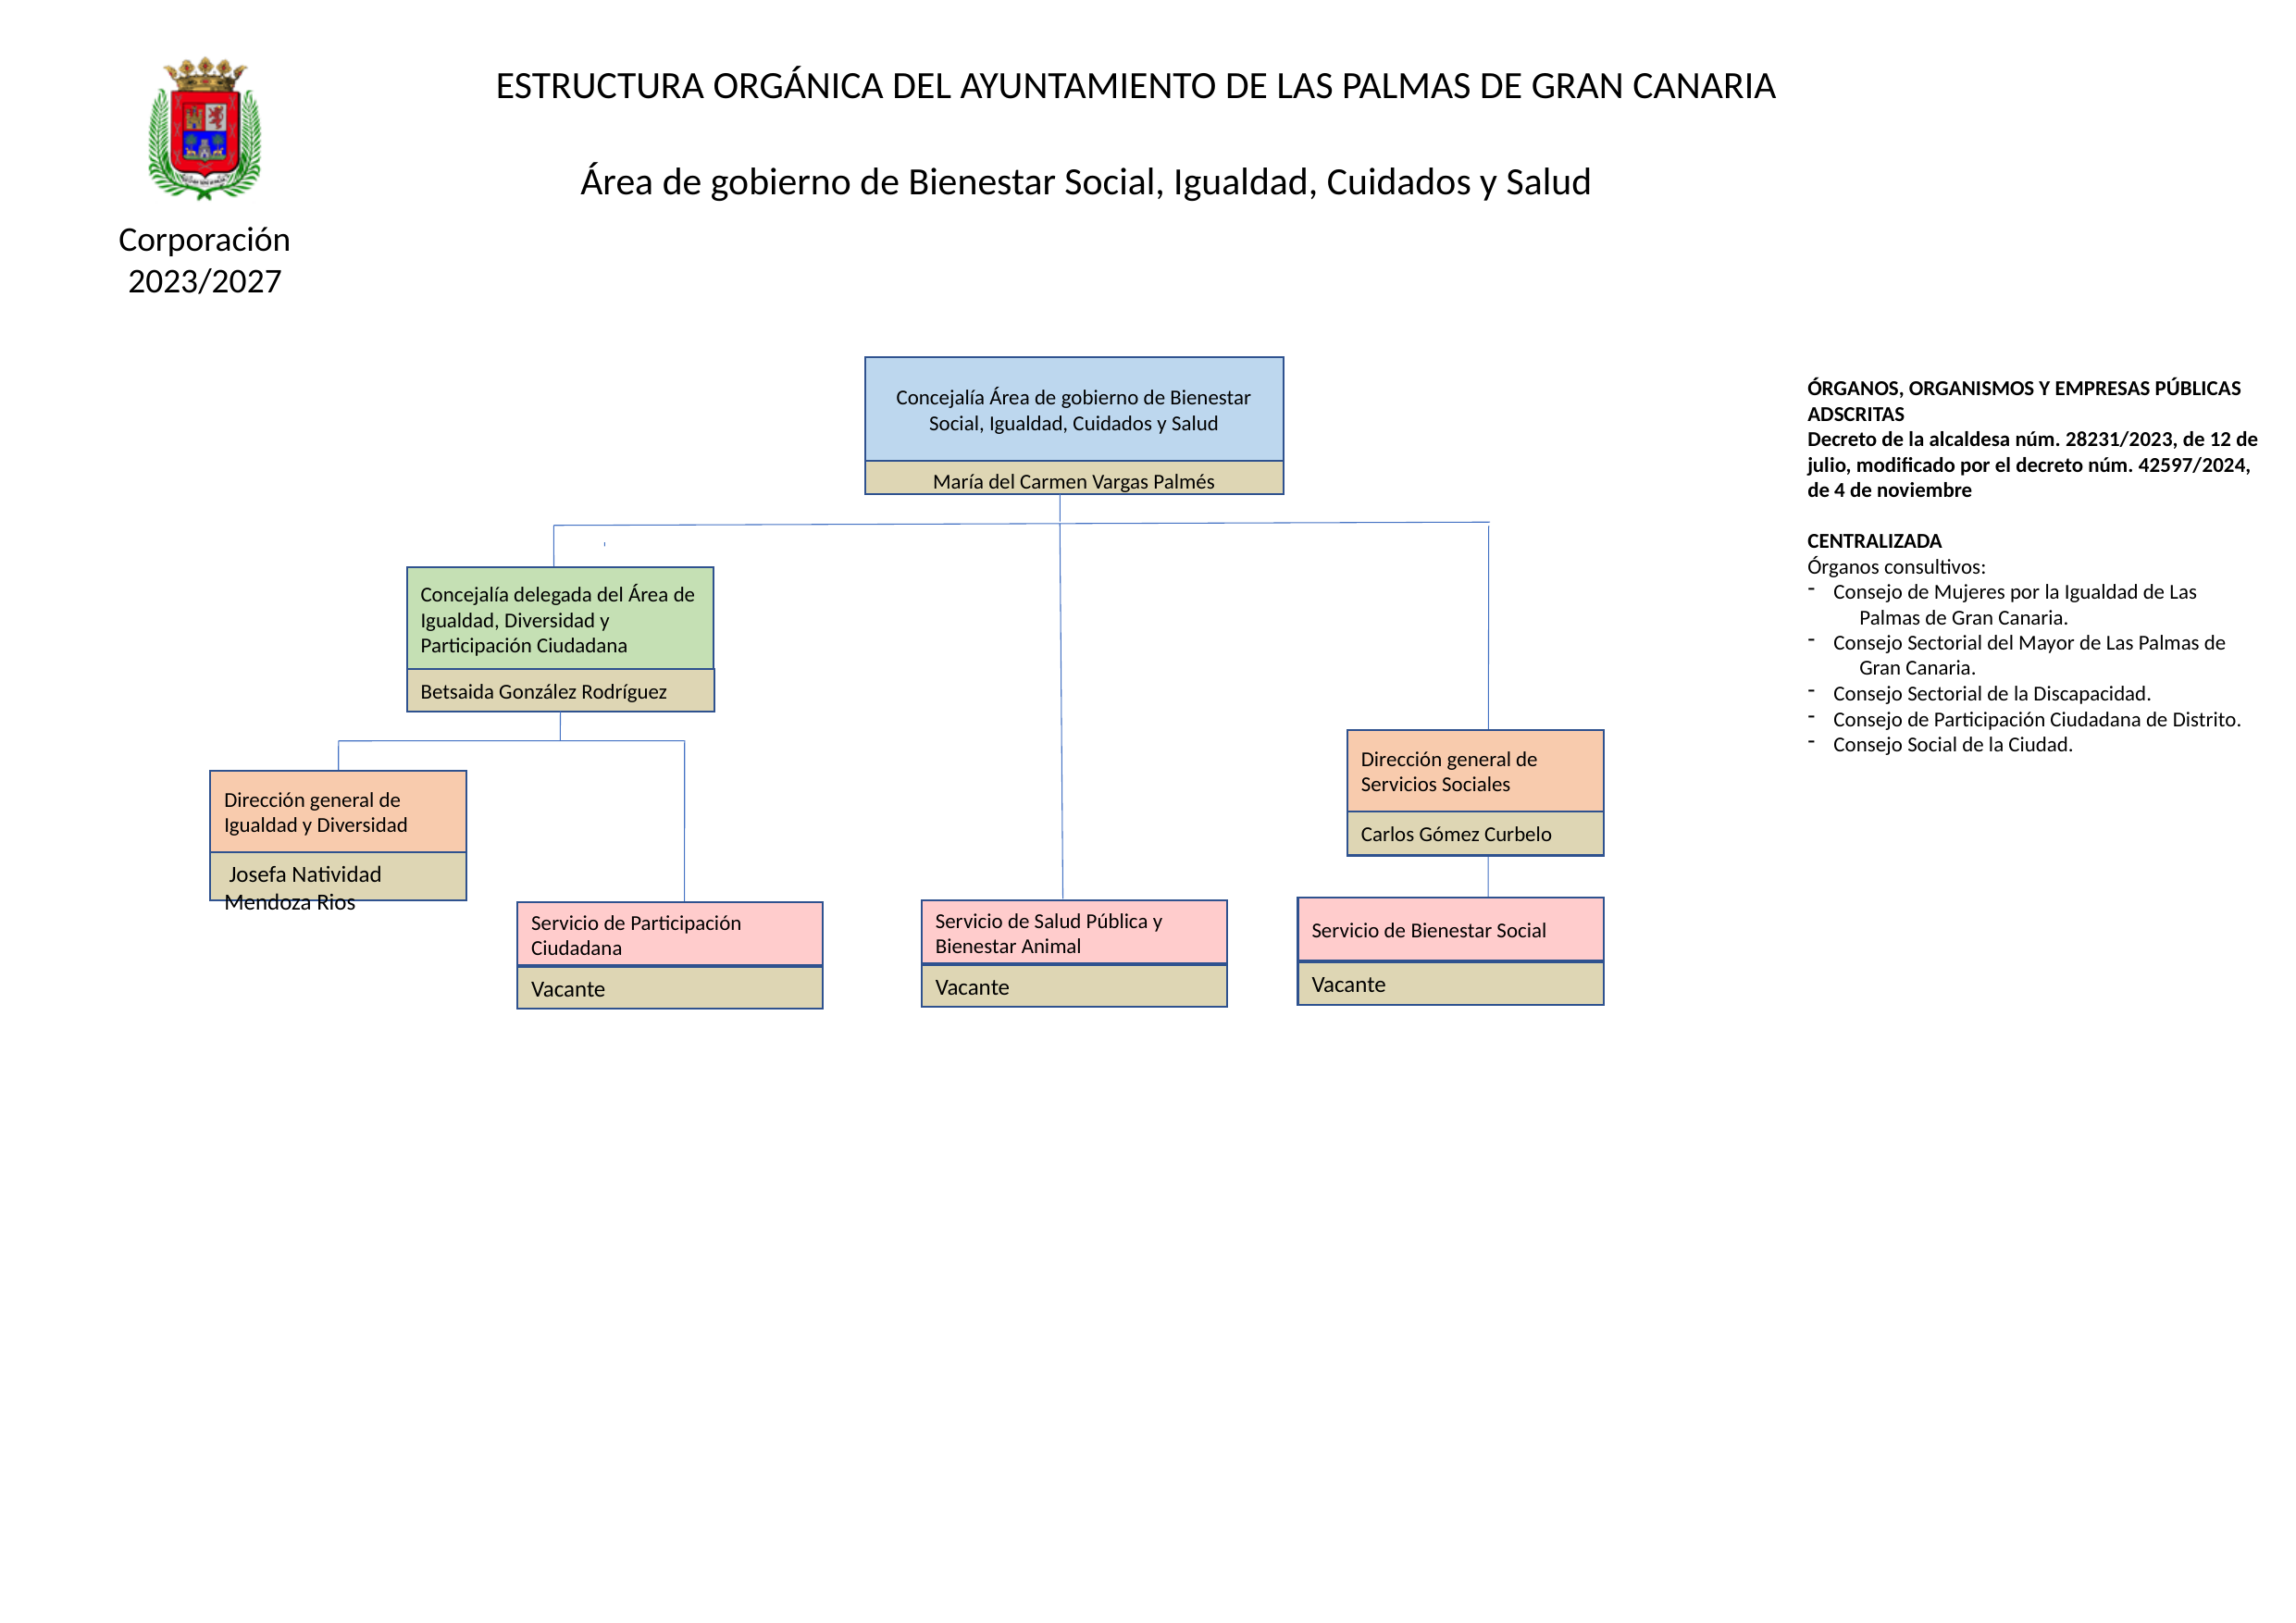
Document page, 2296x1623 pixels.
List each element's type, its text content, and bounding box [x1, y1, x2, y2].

text_box Carlos Gómez Curbelo [1347, 812, 1604, 856]
text_box ESTRUCTURA ORGÁNICA DEL AYUNTAMIENTO DE LAS PALMAS DE GRAN CANARIA [482, 53, 1800, 113]
text_box Corporación 2023/2027 [82, 209, 328, 306]
text_box Dirección general de Igualdad y Diversidad [210, 771, 466, 852]
text_box Área de gobierno de Bienestar Social, Igualdad, Cuidados y Salud [328, 149, 1846, 209]
text_box Servicio de Salud Pública y Bienestar Animal [922, 900, 1227, 963]
text_box Betsaida González Rodríguez [407, 669, 714, 712]
text_box Josefa Natividad Mendoza Rios [210, 852, 466, 900]
text_box Servicio de Bienestar Social [1298, 898, 1604, 960]
text_box Vacante [517, 967, 823, 1009]
text_box Dirección general de Servicios Sociales [1347, 730, 1604, 812]
text_box Vacante [1298, 962, 1604, 1005]
picture [146, 53, 263, 204]
text_box Servicio de Participación Ciudadana [517, 902, 823, 965]
text_box María del Carmen Vargas Palmés [865, 461, 1284, 494]
text_box Vacante [922, 965, 1227, 1007]
text_box Concejalía delegada del Área de Igualdad, Diversidad y Participación Ciudadana [407, 567, 714, 669]
text_box ÓRGANOS, ORGANISMOS Y EMPRESAS PÚBLICAS ADSCRITAS Decreto de la alcaldesa núm. 28231/2023, de 12 de julio, modificado por el decreto núm. 42597/2024, de 4 de noviembre CENTRALIZADA Órganos consultivos: Consejo de Mujeres por la Igualdad de Las Palmas de Gran Canaria. Consejo Sectorial del Mayor de Las Palmas de Gran Canaria. Consejo Sectorial de la Discapacidad. Consejo de Participación Ciudadana de Distrito. Consejo Social de la Ciudad. [1793, 368, 2273, 813]
text_box Concejalía Área de gobierno de Bienestar Social, Igualdad, Cuidados y Salud [865, 357, 1284, 461]
